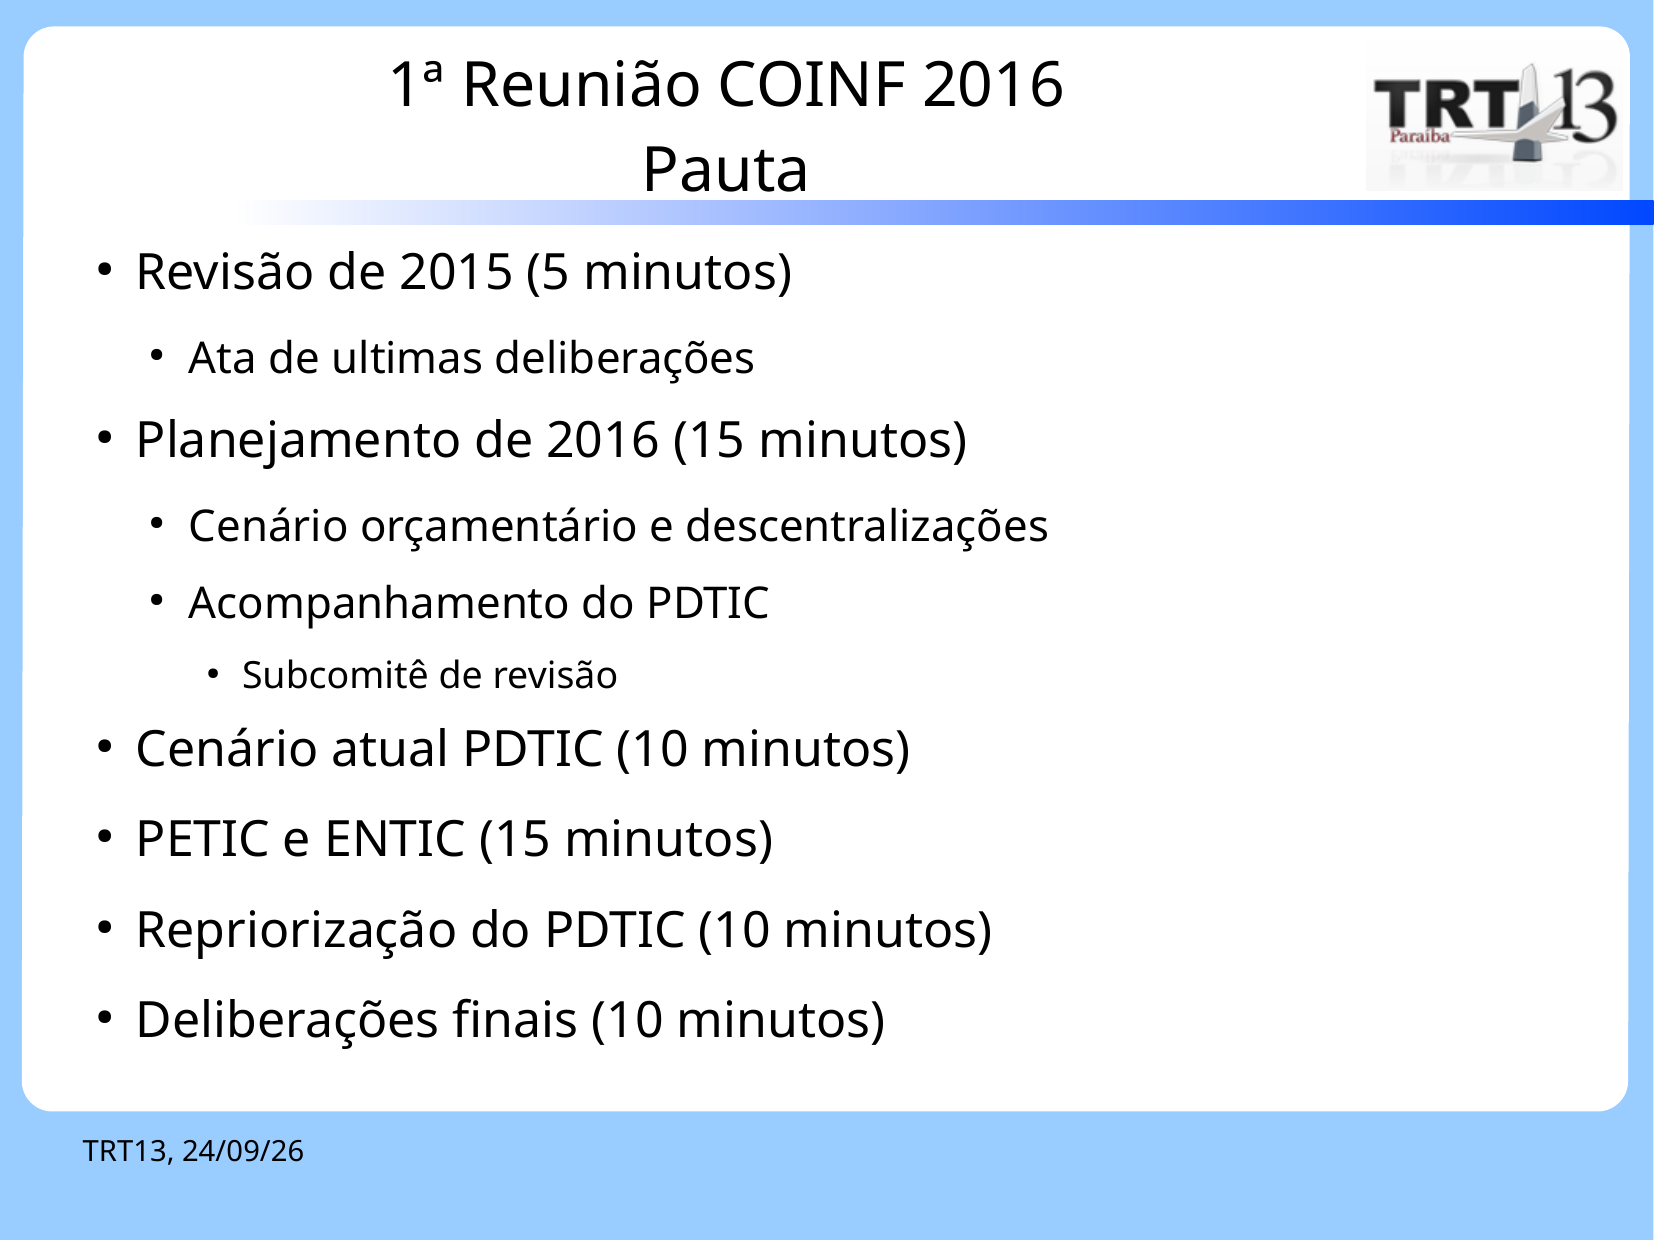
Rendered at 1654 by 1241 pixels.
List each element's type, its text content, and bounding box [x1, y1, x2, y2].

list Revisão de 2015 (5 minutos) Ata de ultimas deliberações Planejamento de 2016 (15 minutos) Cenário orçamentário e descentralizações Acompanhamento do PDTIC Subcomitê de revisão Cenário atual PDTIC (10 minutos) PETIC e ENTIC (15 minutos) Repriorização do PDTIC (10 minutos) Deliberações finais (10 minutos) [82, 236, 1571, 1055]
picture [1366, 39, 1623, 191]
title 1ª Reunião COINF 2016 Pauta [82, 49, 1371, 201]
